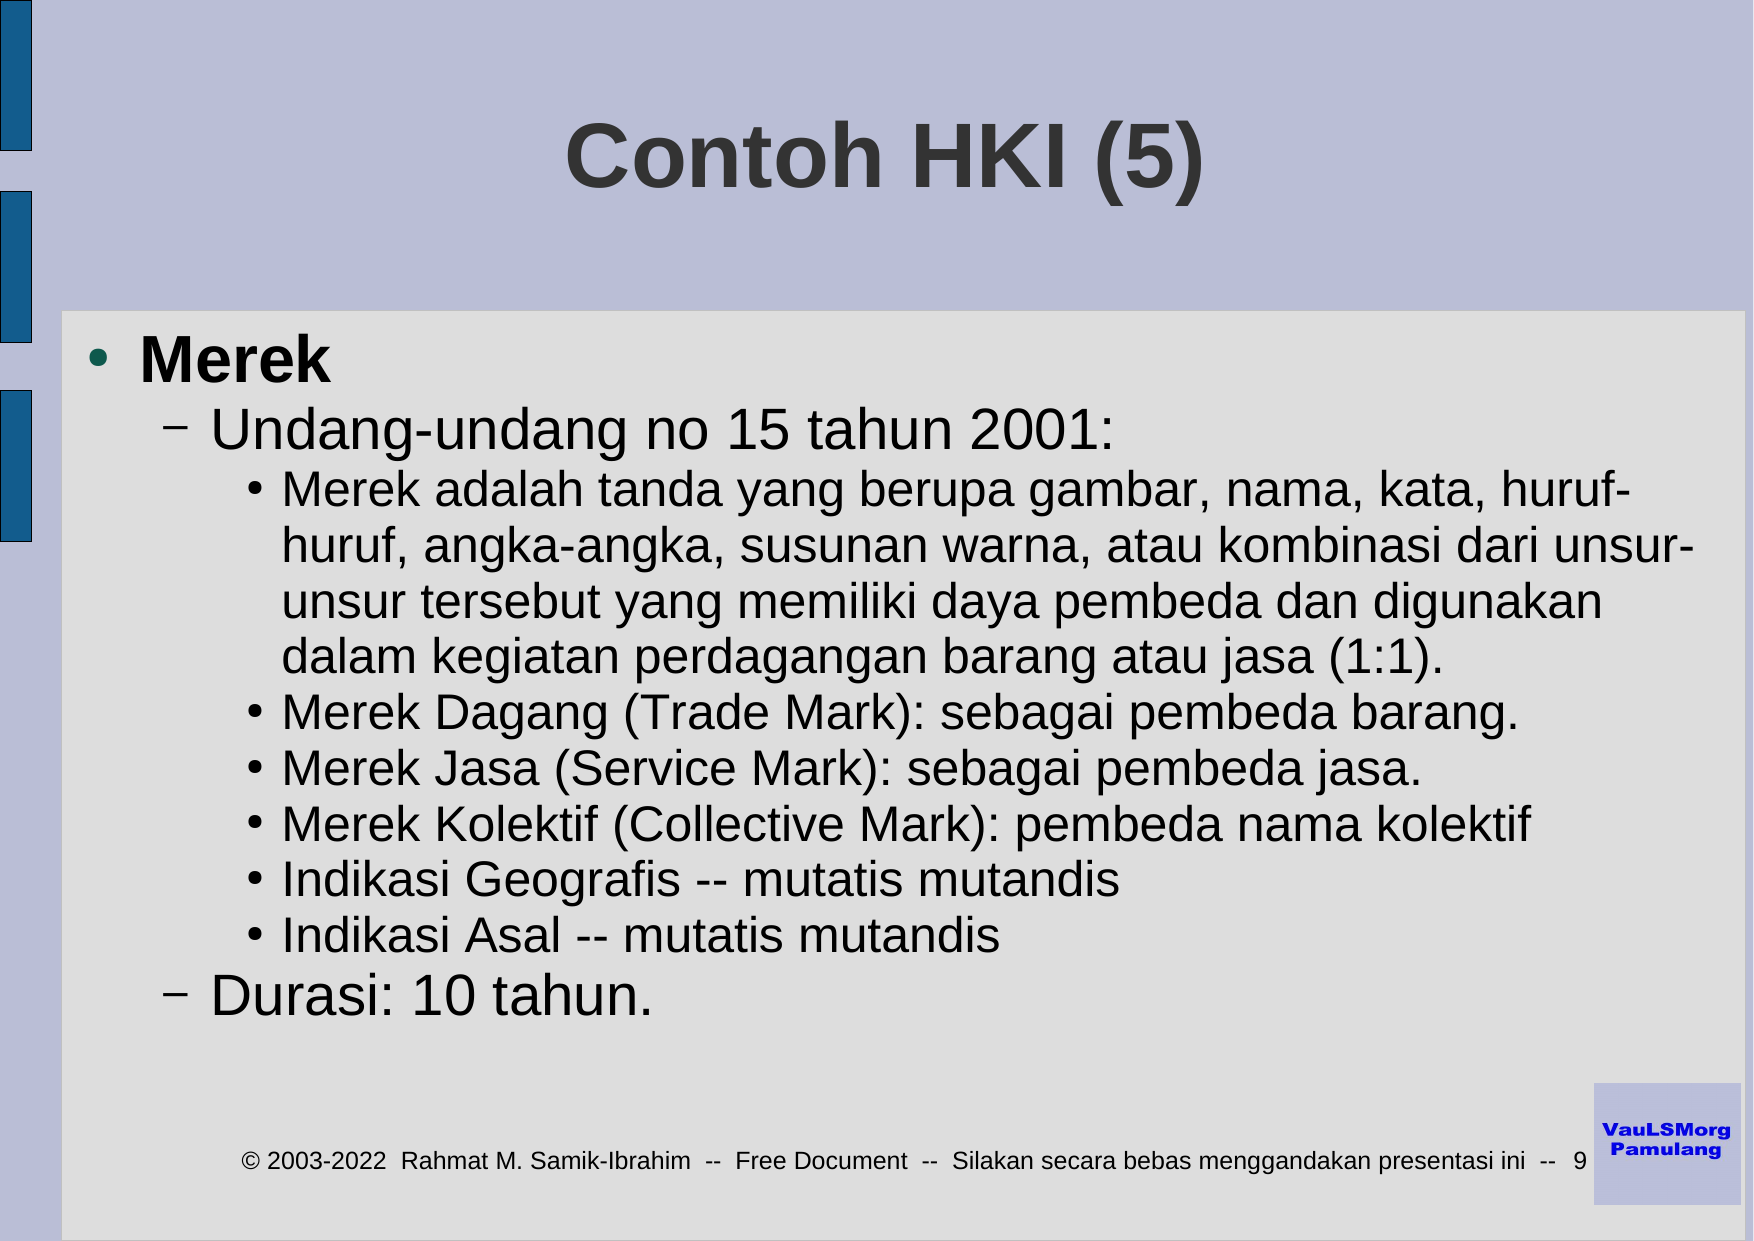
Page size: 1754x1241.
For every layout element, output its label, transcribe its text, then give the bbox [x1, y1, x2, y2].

list Merek Undang-undang no 15 tahun 2001: Merek adalah tanda yang berupa gambar, nama, kata, huruf-huruf, angka-angka, susunan warna, atau kombinasi dari unsur-unsur tersebut yang memiliki daya pembeda dan digunakan dalam kegiatan perdagangan barang atau jasa (1:1). Merek Dagang (Trade Mark): sebagai pembeda barang. Merek Jasa (Service Mark): sebagai pembeda jasa. Merek Kolektif (Collective Mark): pembeda nama kolektif Indikasi Geografis -- mutatis mutandis Indikasi Asal -- mutatis mutandis Durasi: 10 tahun. [68, 321, 1700, 1105]
picture [1594, 1083, 1741, 1205]
title Contoh HKI (5) [101, 102, 1670, 210]
